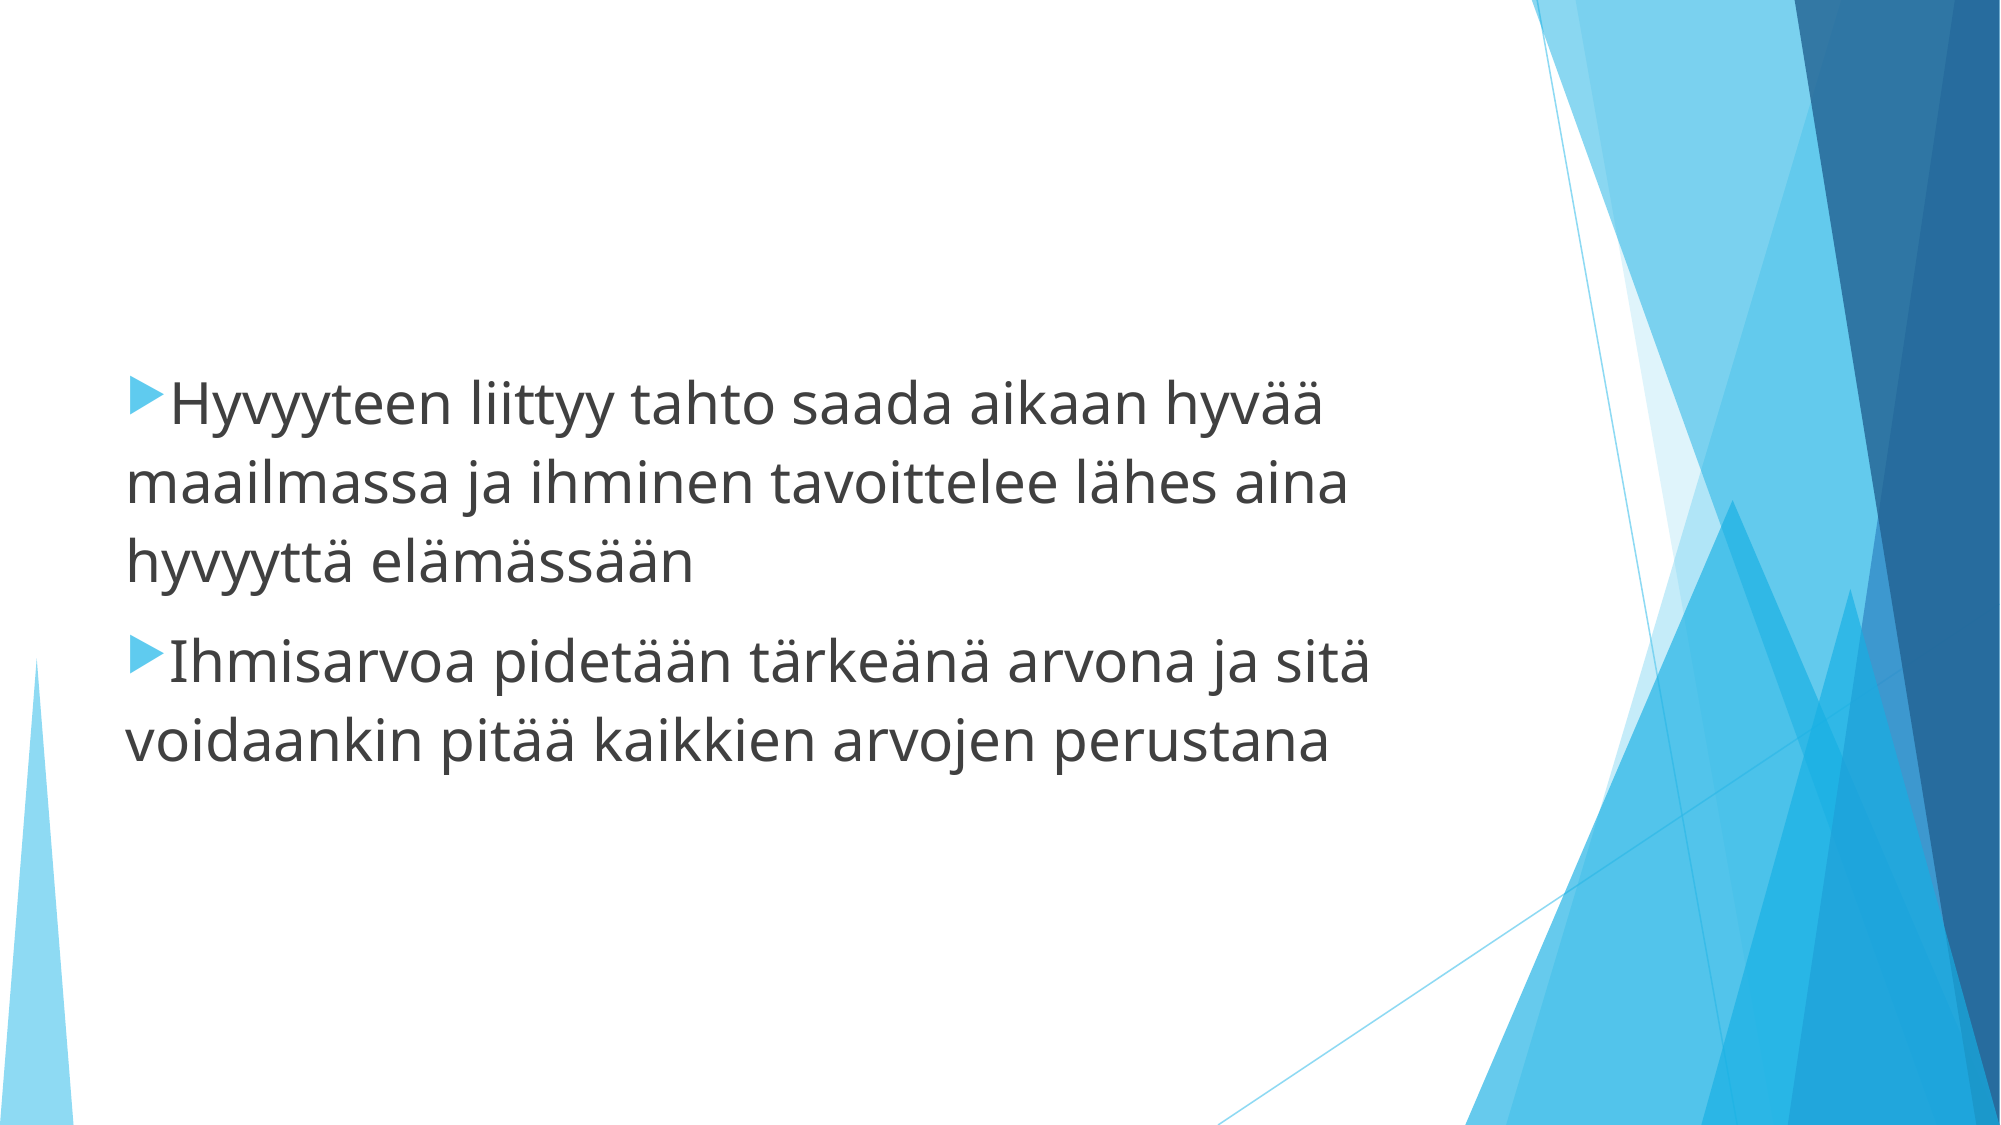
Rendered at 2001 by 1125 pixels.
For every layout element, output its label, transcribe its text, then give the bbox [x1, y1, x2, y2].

list Hyvyyteen liittyy tahto saada aikaan hyvää maailmassa ja ihminen tavoittelee lähes aina hyvyyttä elämässään Ihmisarvoa pidetään tärkeänä arvona ja sitä voidaankin pitää kaikkien arvojen perustana [111, 354, 1522, 992]
